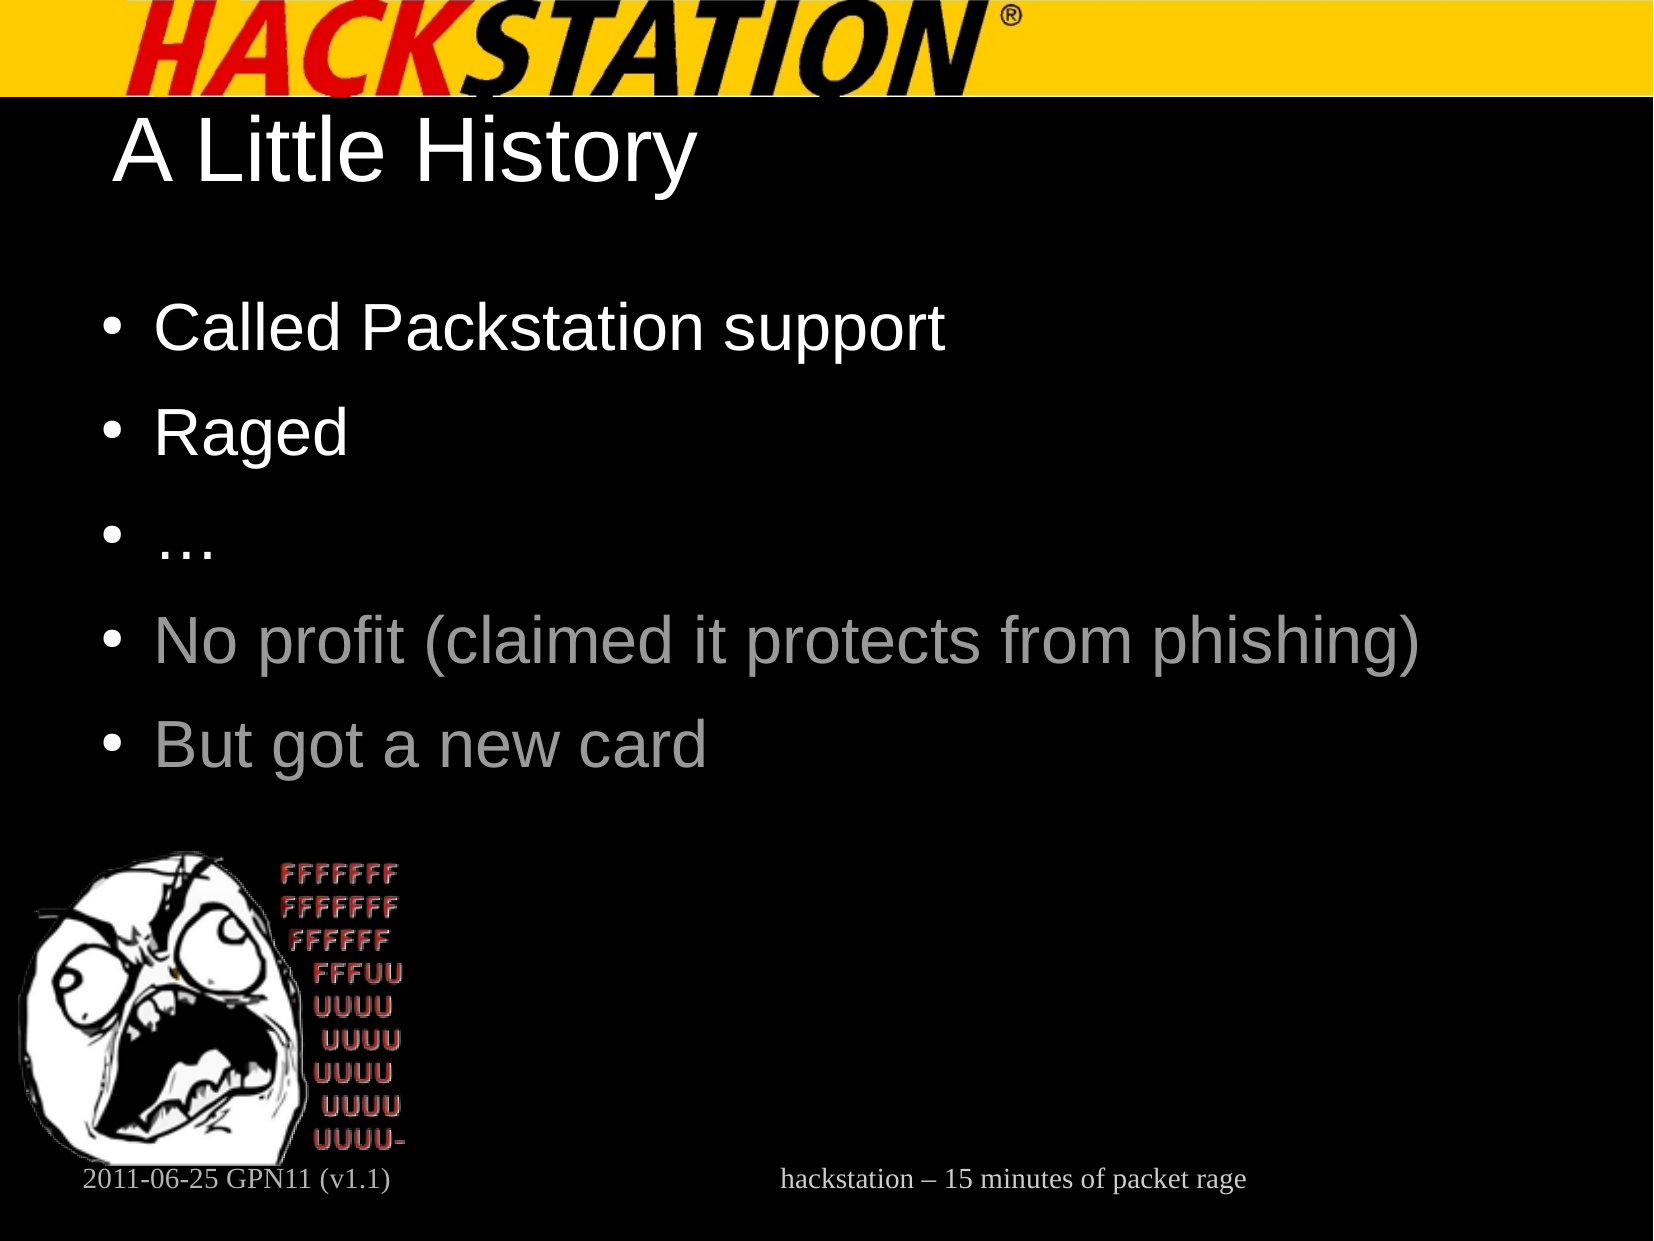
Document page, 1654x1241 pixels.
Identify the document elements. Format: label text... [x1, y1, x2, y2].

picture [0, 0, 1653, 97]
list Called Packstation support Raged … No profit (claimed it protects from phishing) But got a new card [82, 290, 1571, 1109]
title A Little History [112, 75, 1571, 226]
picture [0, 808, 441, 1205]
